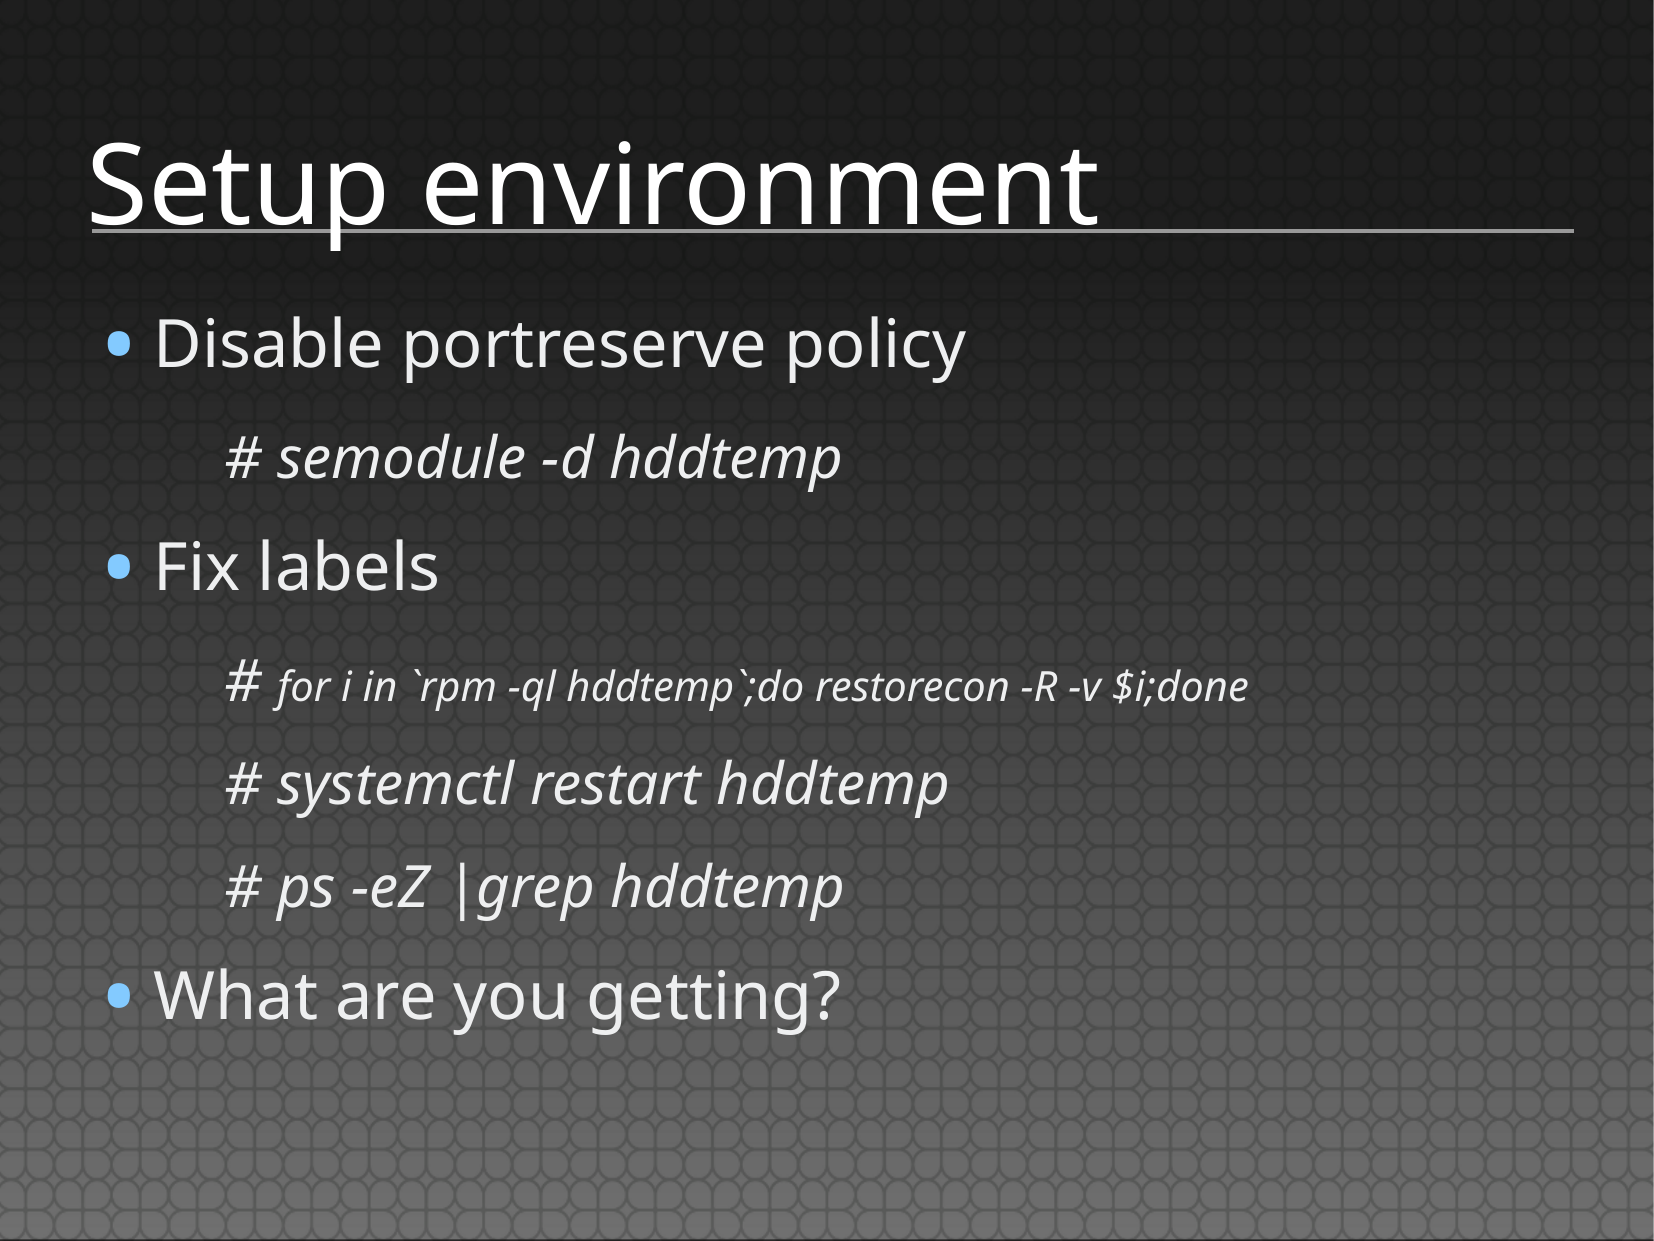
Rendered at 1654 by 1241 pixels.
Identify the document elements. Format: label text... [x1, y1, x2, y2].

title Setup environment [86, 110, 1576, 251]
picture [0, 0, 1654, 1241]
list Disable portreserve policy # semodule -d hddtemp Fix labels # for i in `rpm -ql hddtemp`;do restorecon -R -v $i;done # systemctl restart hddtemp # ps -eZ |grep hddtemp What are you getting? [82, 296, 1571, 1100]
